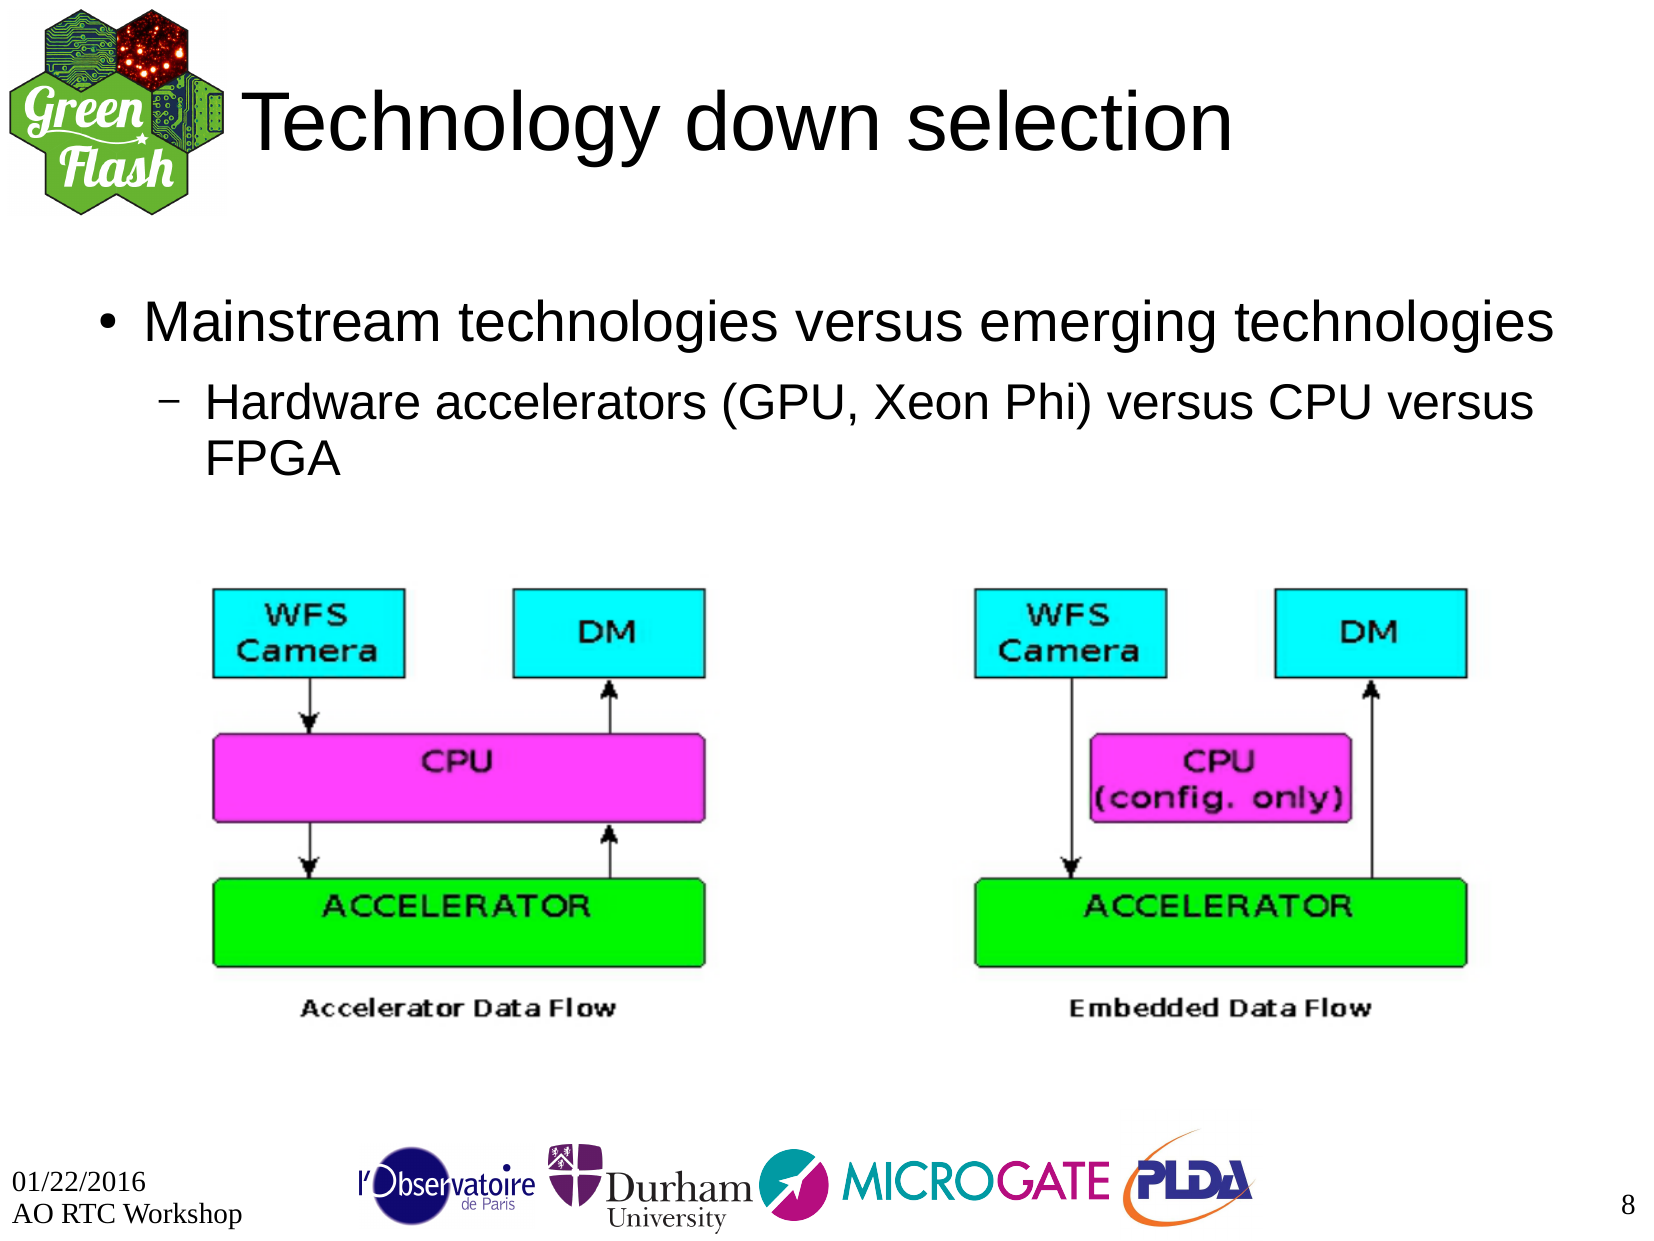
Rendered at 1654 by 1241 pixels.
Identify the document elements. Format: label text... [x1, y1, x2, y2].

picture [165, 554, 1546, 1038]
picture [1120, 1109, 1263, 1241]
picture [759, 1149, 1109, 1221]
picture [7, 9, 227, 216]
title Technology down selection [240, 17, 1571, 226]
picture [359, 1143, 535, 1229]
list Mainstream technologies versus emerging technologies Hardware accelerators (GPU, Xeon Phi) versus CPU versus FPGA [82, 290, 1571, 1010]
picture [548, 1144, 753, 1234]
